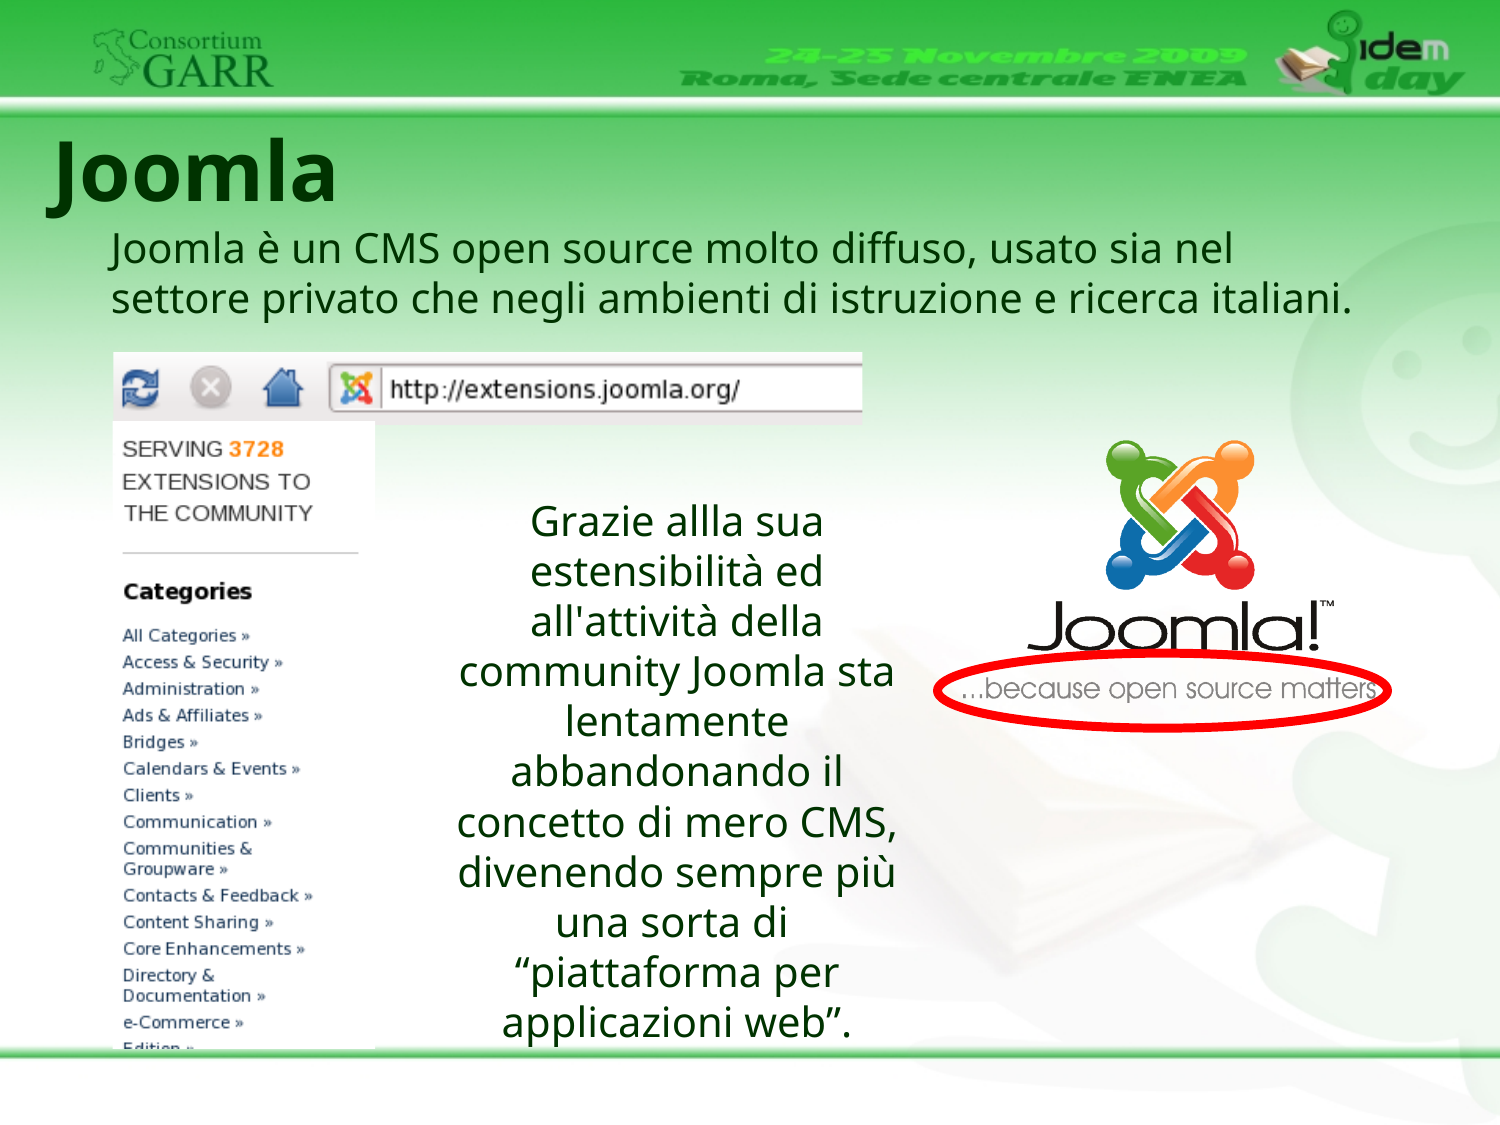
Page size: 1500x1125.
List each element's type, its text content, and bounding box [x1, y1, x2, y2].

picture [0, 0, 1500, 1125]
list Grazie allla sua estensibilità ed all'attività della community Joomla sta lentamente abbandonando il concetto di mero CMS, divenendo sempre più una sorta di “piattaforma per applicazioni web”. [416, 487, 938, 1101]
title Joomla [37, 74, 1358, 263]
list Joomla è un CMS open source molto diffuso, usato sia nel settore privato che negli ambienti di istruzione e ricerca italiani. [39, 213, 1390, 427]
